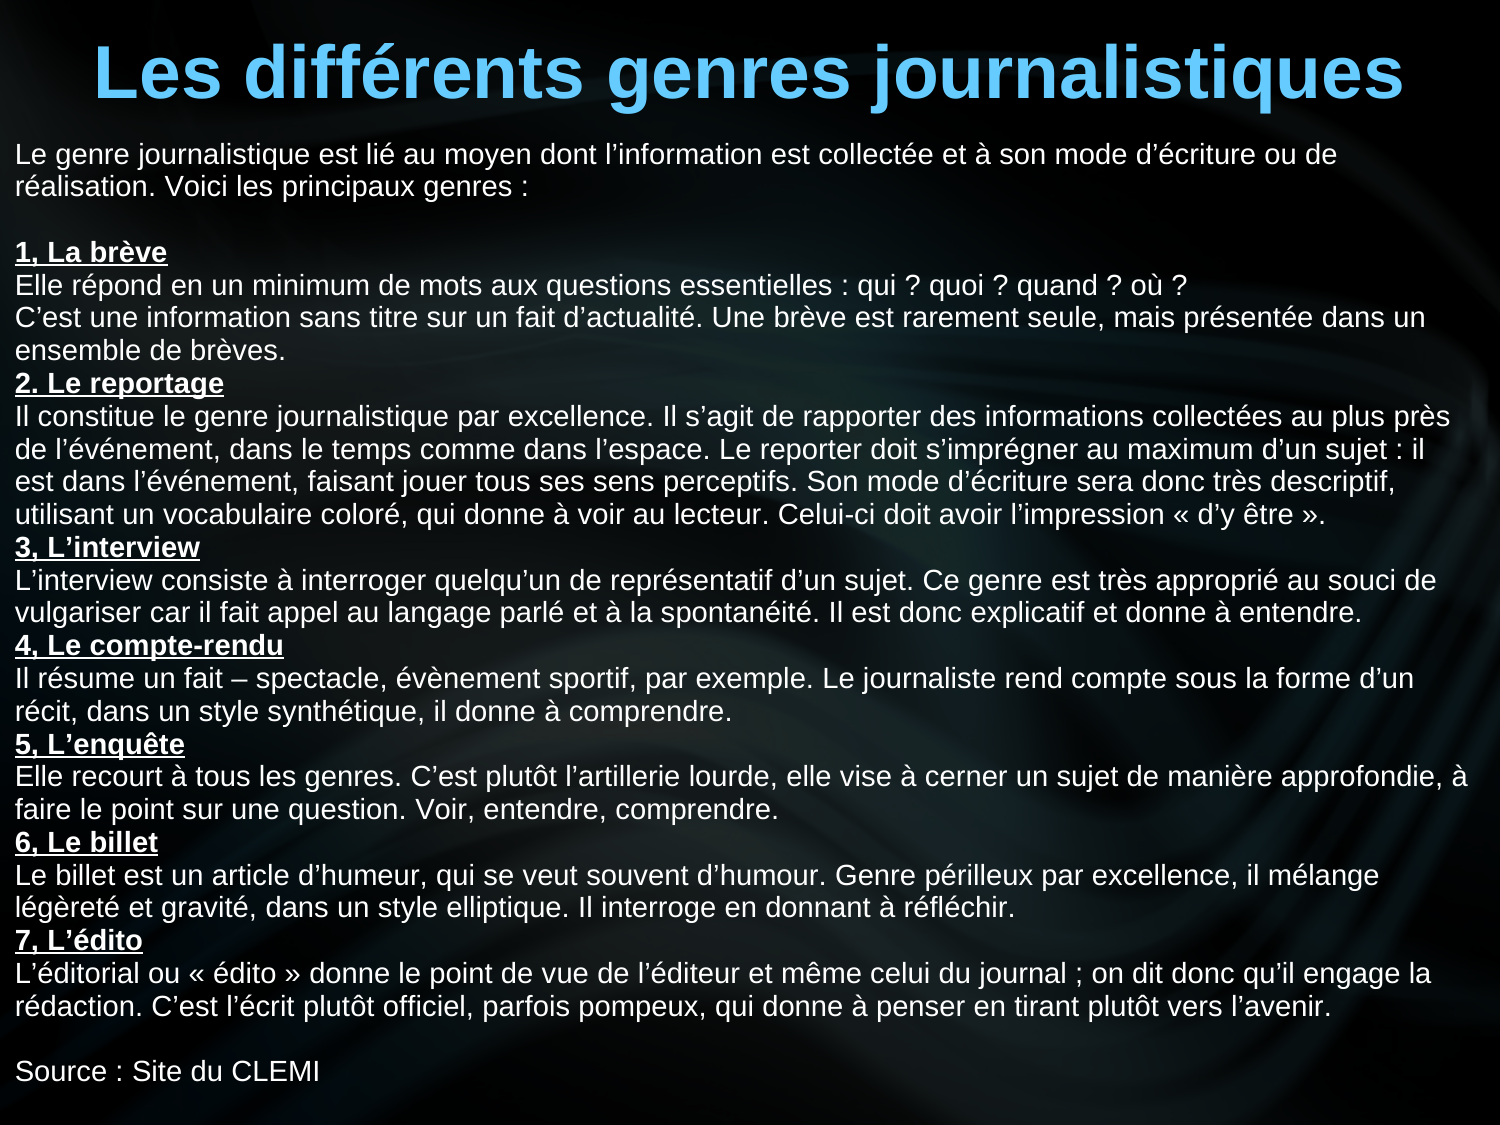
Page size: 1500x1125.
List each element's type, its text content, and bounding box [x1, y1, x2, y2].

list Le genre journalistique est lié au moyen dont l’information est collectée et à son mode d’écriture ou de réalisation. Voici les principaux genres : 1, La brève Elle répond en un minimum de mots aux questions essentielles : qui ? quoi ? quand ? où ? C’est une information sans titre sur un fait d’actualité. Une brève est rarement seule, mais présentée dans un ensemble de brèves. 2. Le reportage Il constitue le genre journalistique par excellence. Il s’agit de rapporter des informations collectées au plus près de l’événement, dans le temps comme dans l’espace. Le reporter doit s’imprégner au maximum d’un sujet : il est dans l’événement, faisant jouer tous ses sens perceptifs. Son mode d’écriture sera donc très descriptif, utilisant un vocabulaire coloré, qui donne à voir au lecteur. Celui-ci doit avoir l’impression « d’y être ». 3, L’interview L’interview consiste à interroger quelqu’un de représentatif d’un sujet. Ce genre est très approprié au souci de vulgariser car il fait appel au langage parlé et à la spontanéité. Il est donc explicatif et donne à entendre. 4, Le compte-rendu Il résume un fait – spectacle, évènement sportif, par exemple. Le journaliste rend compte sous la forme d’un récit, dans un style synthétique, il donne à comprendre. 5, L’enquête Elle recourt à tous les genres. C’est plutôt l’artillerie lourde, elle vise à cerner un sujet de manière approfondie, à faire le point sur une question. Voir, entendre, comprendre. 6, Le billet Le billet est un article d’humeur, qui se veut souvent d’humour. Genre périlleux par excellence, il mélange légèreté et gravité, dans un style elliptique. Il interroge en donnant à réfléchir. 7, L’édito L’éditorial ou « édito » donne le point de vue de l’éditeur et même celui du journal ; on dit donc qu’il engage la rédaction. C’est l’écrit plutôt officiel, parfois pompeux, qui donne à penser en tirant plutôt vers l’avenir. Source : Site du CLEMI [0, 129, 1489, 1125]
title Les différents genres journalistiques [11, 0, 1489, 129]
